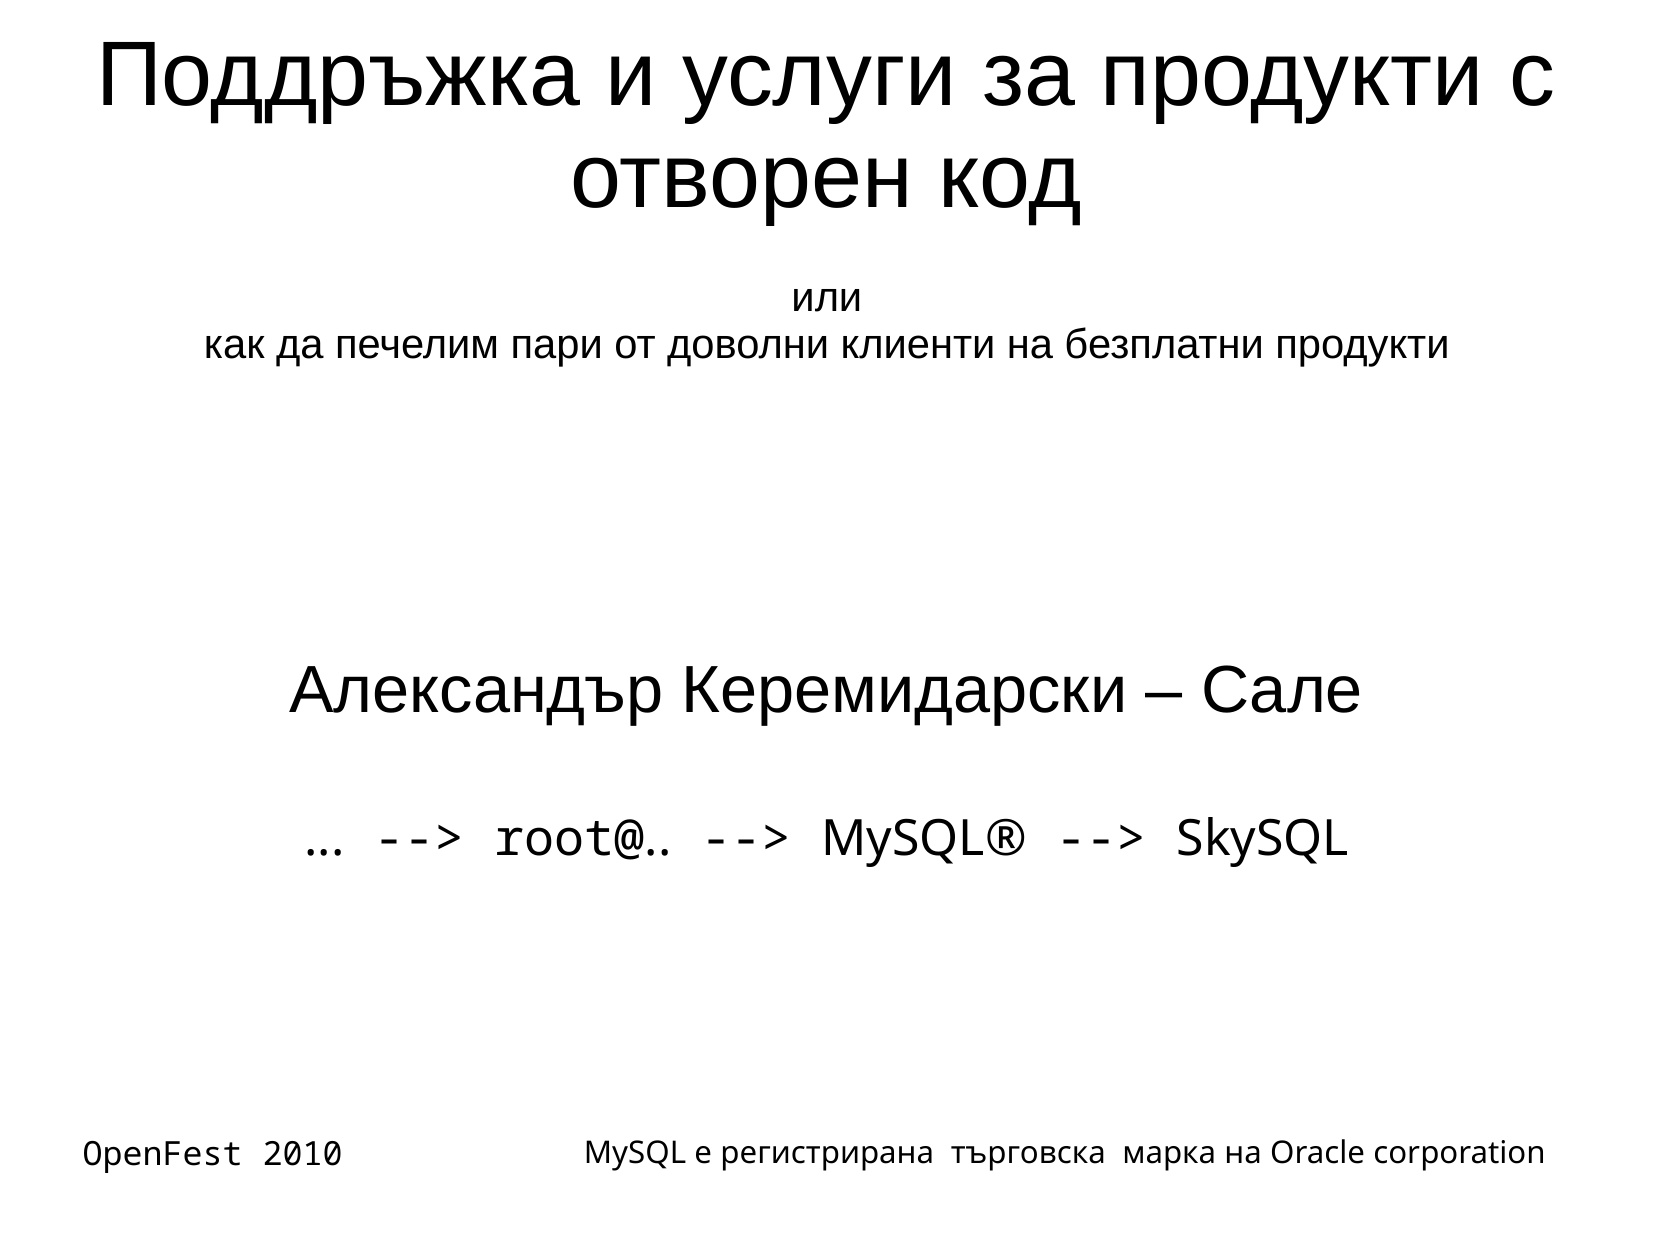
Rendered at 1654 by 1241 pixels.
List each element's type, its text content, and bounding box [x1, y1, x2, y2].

title Поддръжка и услуги за продукти с отворен код или как да печелим пари от доволни клиенти на безплатни продукти [82, 22, 1571, 367]
subtitle Александър Керемидарски – Сале ... --> root@.. --> MySQL® --> SkySQL [82, 413, 1571, 1109]
